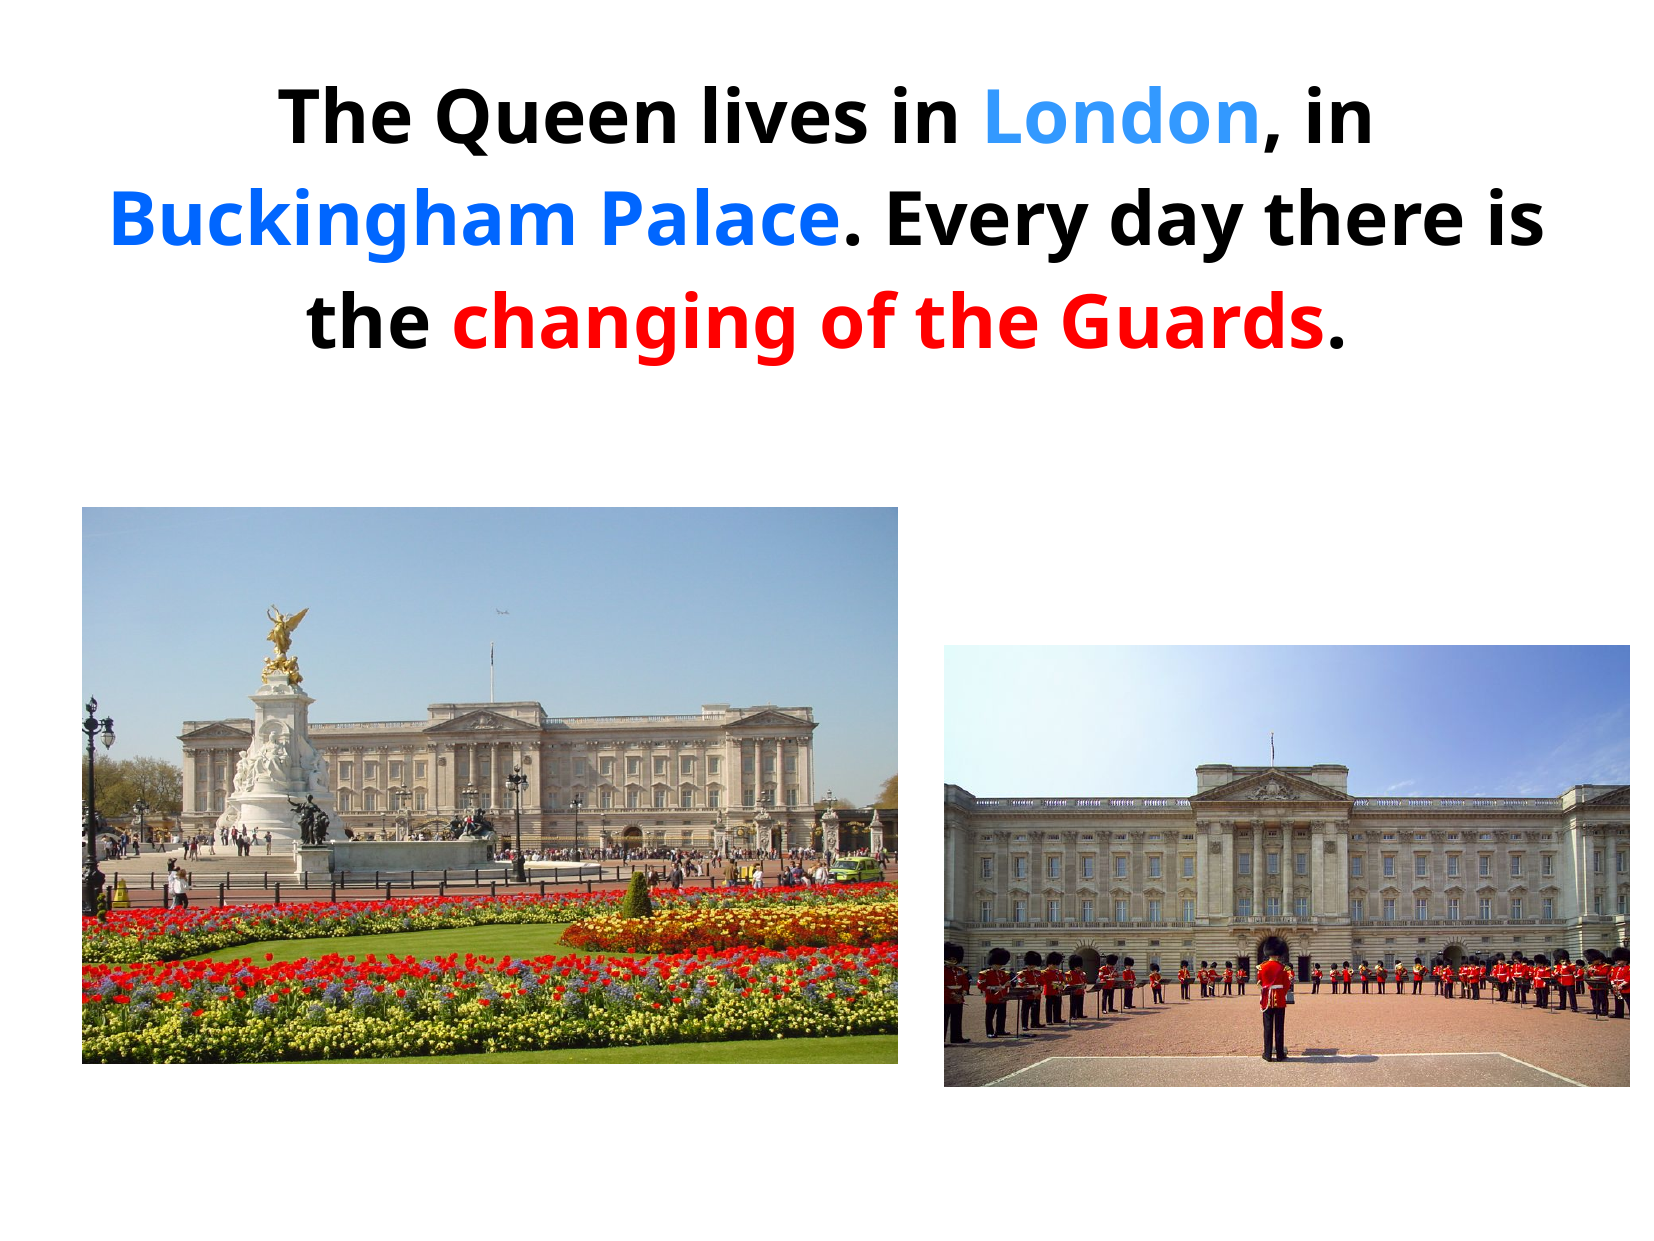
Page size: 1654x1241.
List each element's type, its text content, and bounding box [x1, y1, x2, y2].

picture [82, 507, 898, 1064]
title The Queen lives in London, in Buckingham Palace. Every day there is the changing of the Guards. [82, 59, 1571, 374]
picture [944, 645, 1630, 1087]
